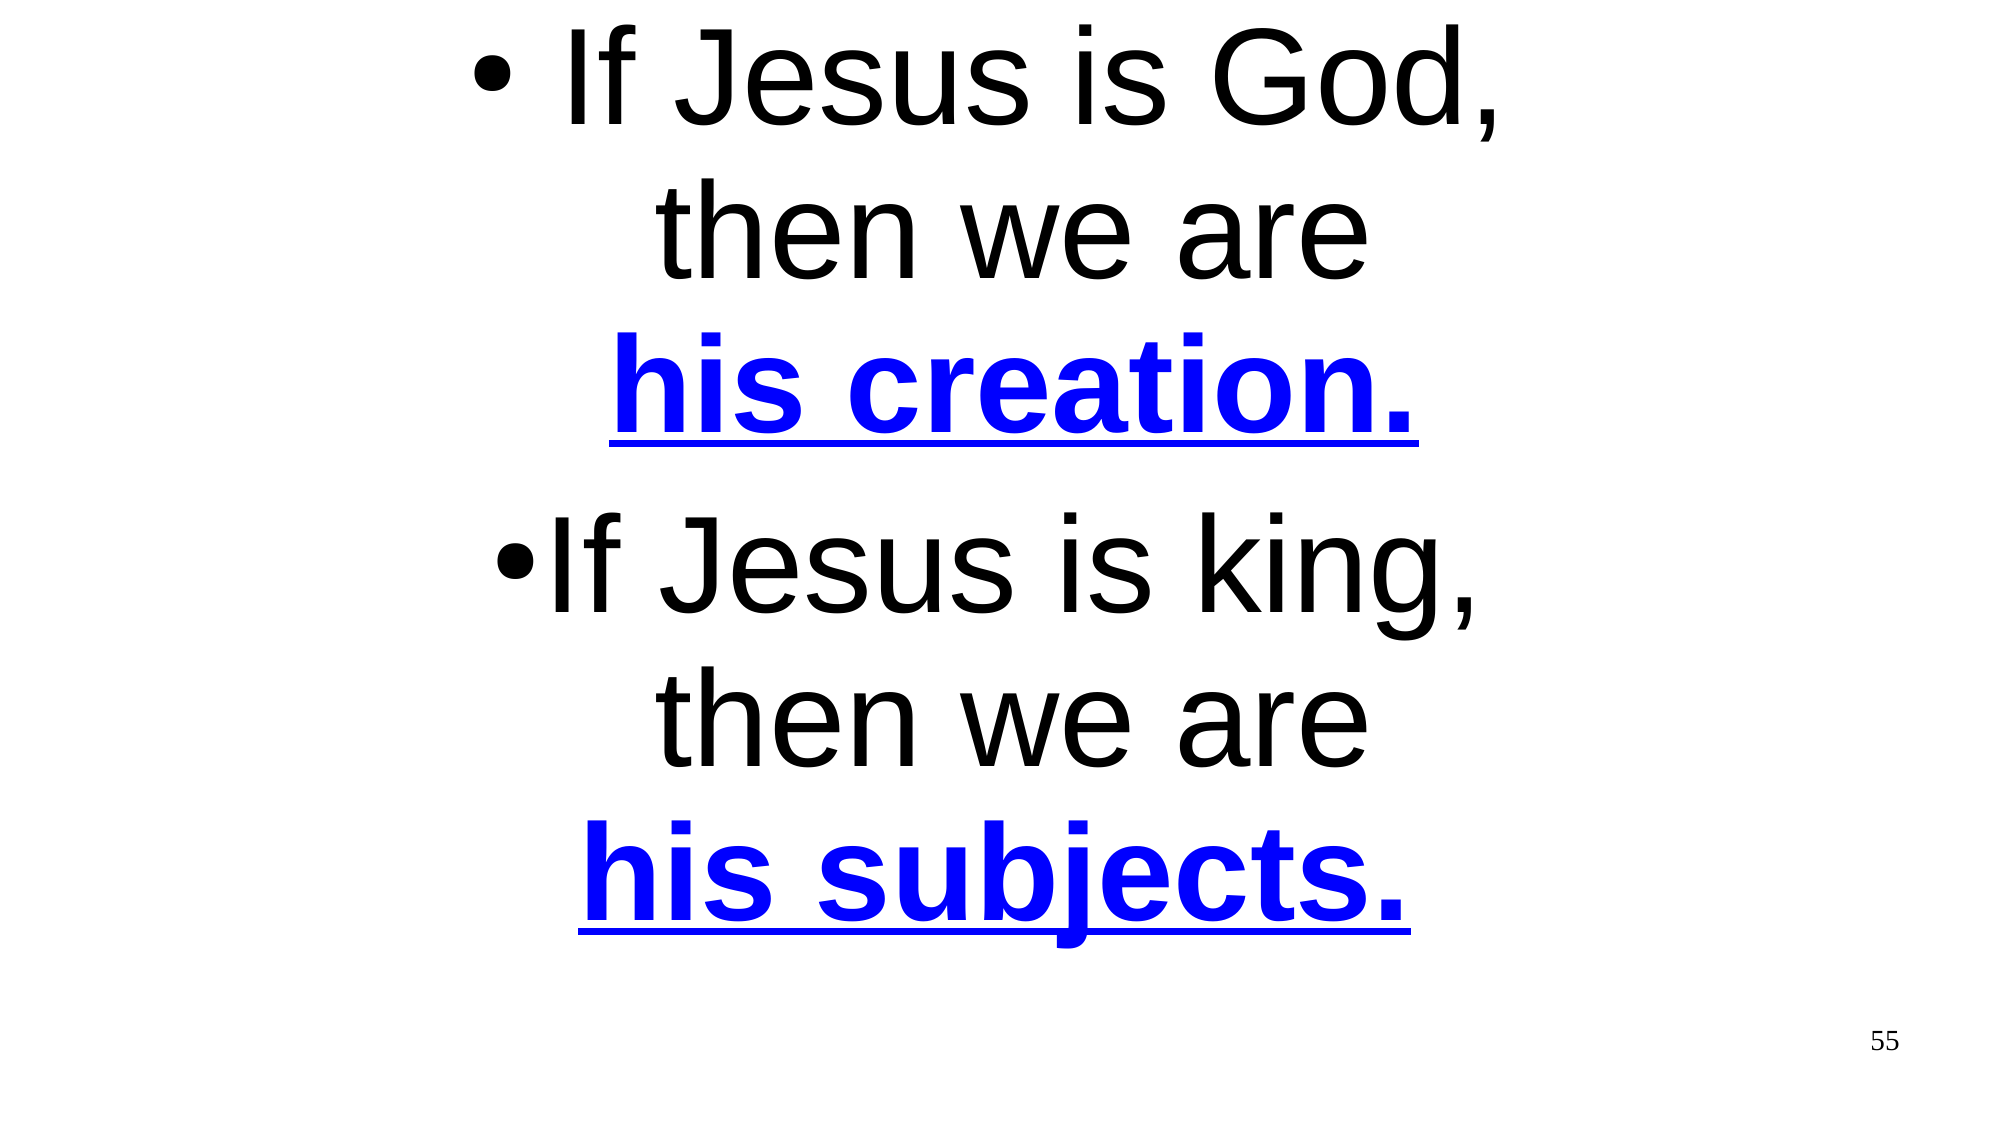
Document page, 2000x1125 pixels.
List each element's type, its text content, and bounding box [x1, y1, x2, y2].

list If Jesus is God, then we are his creation. If Jesus is king, then we are his subjects. [0, 0, 1996, 1123]
